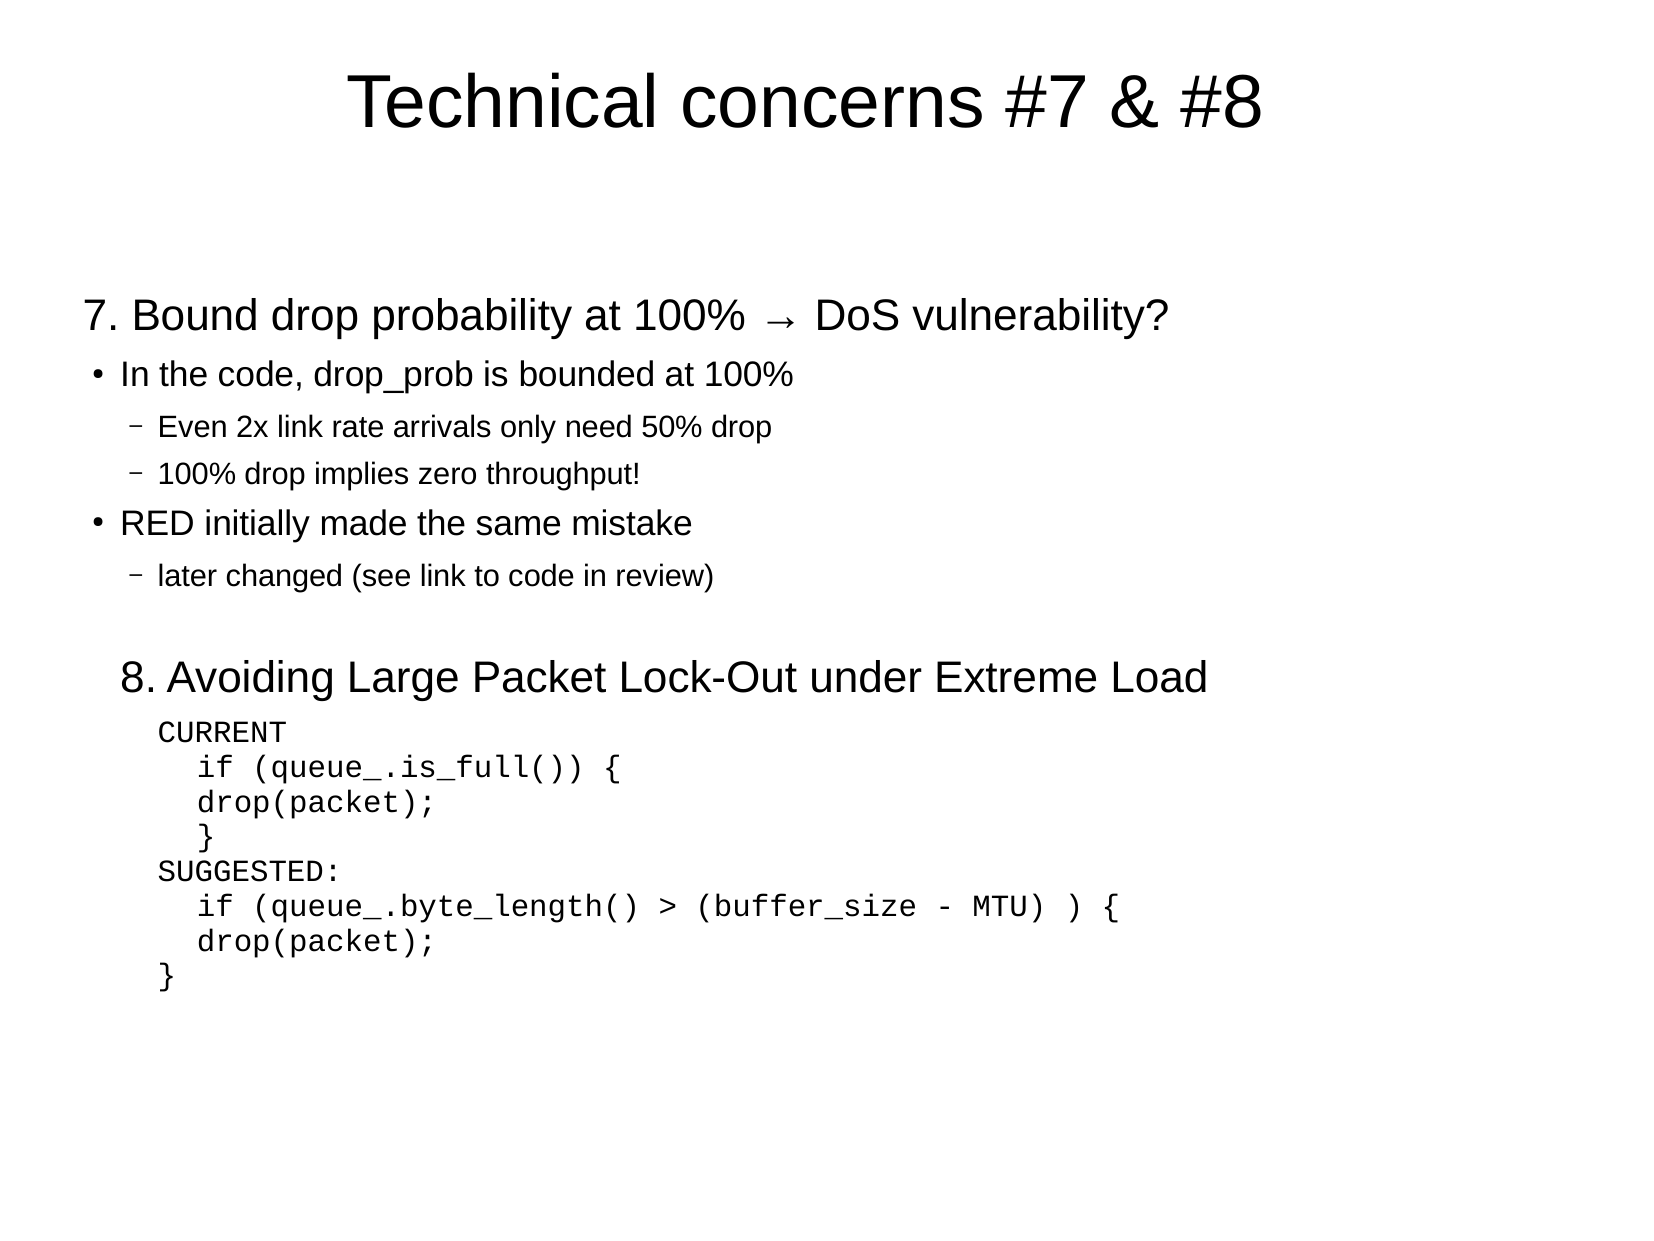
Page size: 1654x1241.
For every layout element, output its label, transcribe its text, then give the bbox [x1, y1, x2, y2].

title Technical concerns #7 & #8 [82, 49, 1571, 257]
list 7. Bound drop probability at 100% → DoS vulnerability? In the code, drop_prob is bounded at 100% Even 2x link rate arrivals only need 50% drop 100% drop implies zero throughput! RED initially made the same mistake later changed (see link to code in review) 8. Avoiding Large Packet Lock-Out under Extreme Load CURRENT if (queue_.is_full()) { drop(packet); } SUGGESTED: if (queue_.byte_length() > (buffer_size - MTU) ) { drop(packet); } [82, 290, 1571, 1010]
